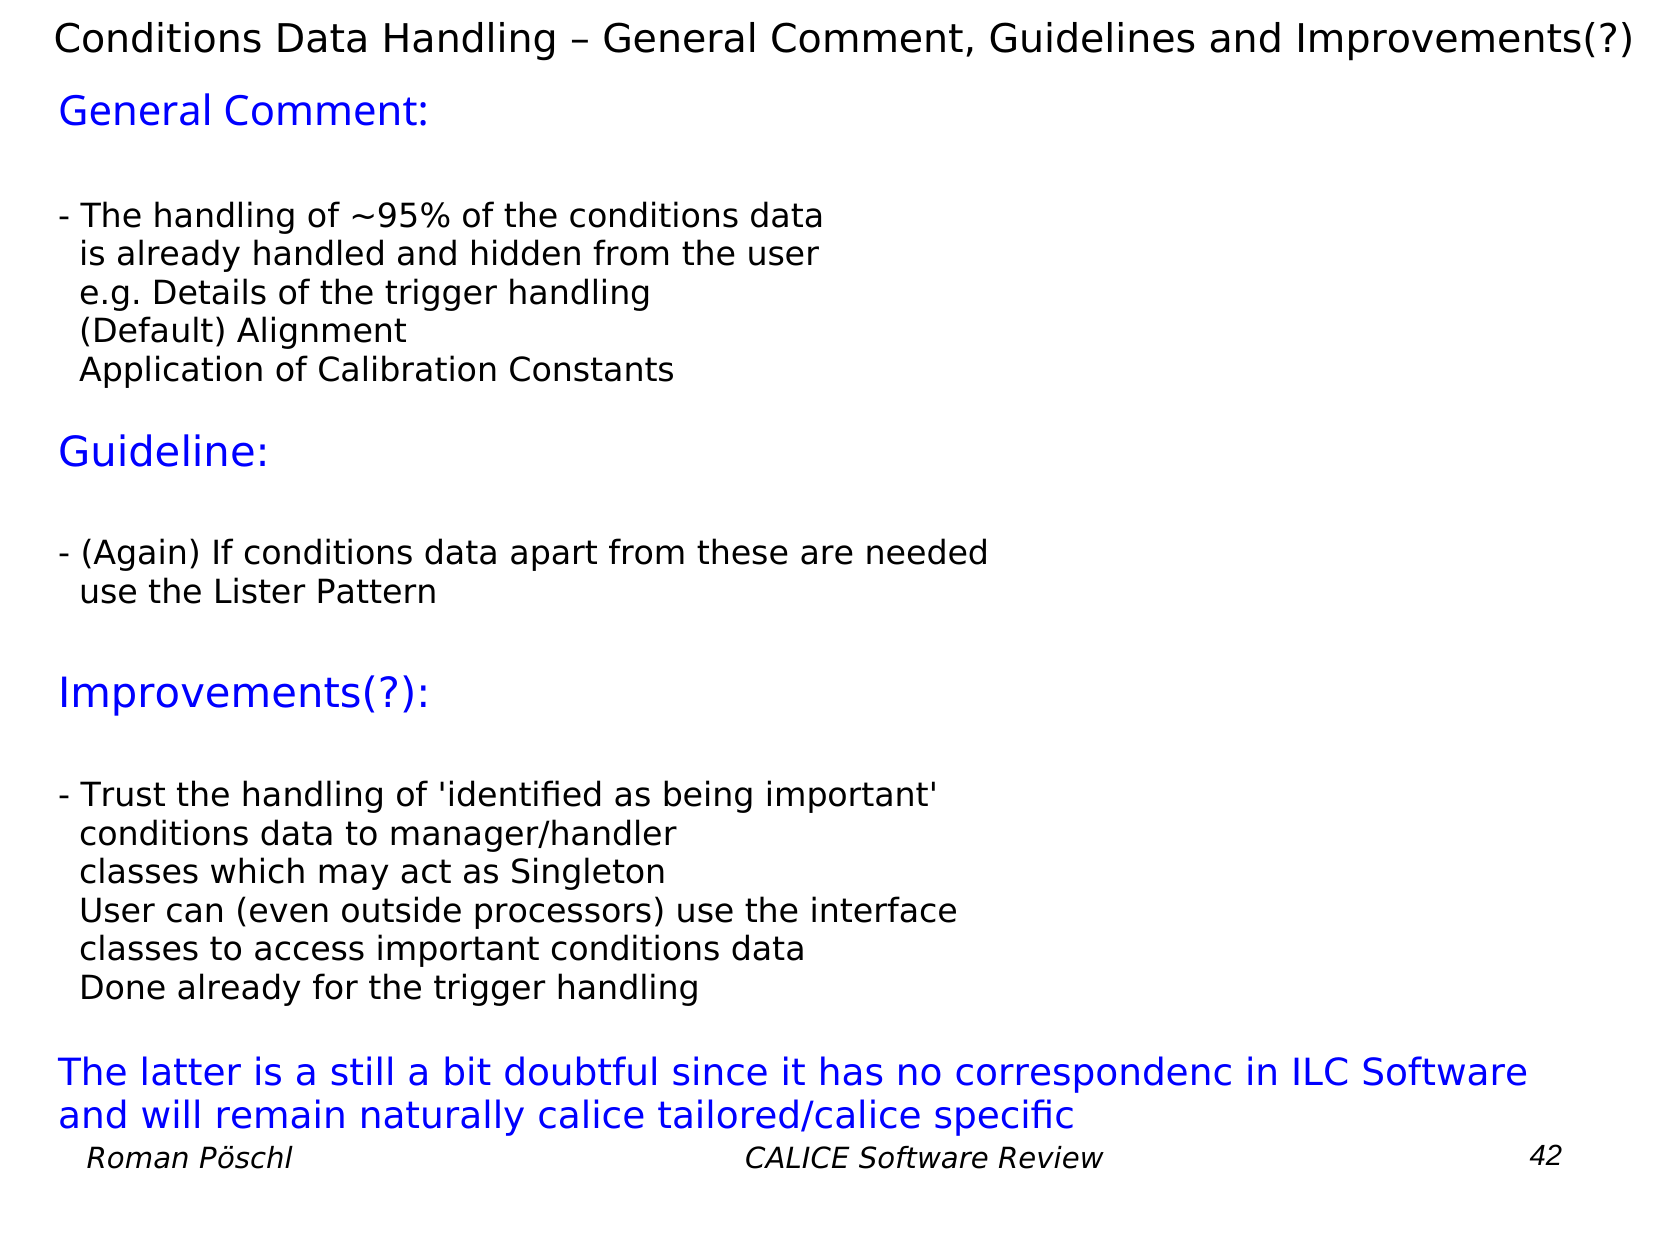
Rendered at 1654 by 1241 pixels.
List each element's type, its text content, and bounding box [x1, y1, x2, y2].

text_box Conditions Data Handling – General Comment, Guidelines and Improvements(?) [53, 16, 1606, 63]
text_box General Comment: - The handling of ~95% of the conditions data is already handled and hidden from the user e.g. Details of the trigger handling (Default) Alignment Application of Calibration Constants Guideline: - (Again) If conditions data apart from these are needed use the Lister Pattern Improvements(?): - Trust the handling of 'identified as being important' conditions data to manager/handler classes which may act as Singleton User can (even outside processors) use the interface classes to access important conditions data Done already for the trigger handling The latter is a still a bit doubtful since it has no correspondenc in ILC Software and will remain naturally calice tailored/calice specific [58, 81, 1498, 1168]
